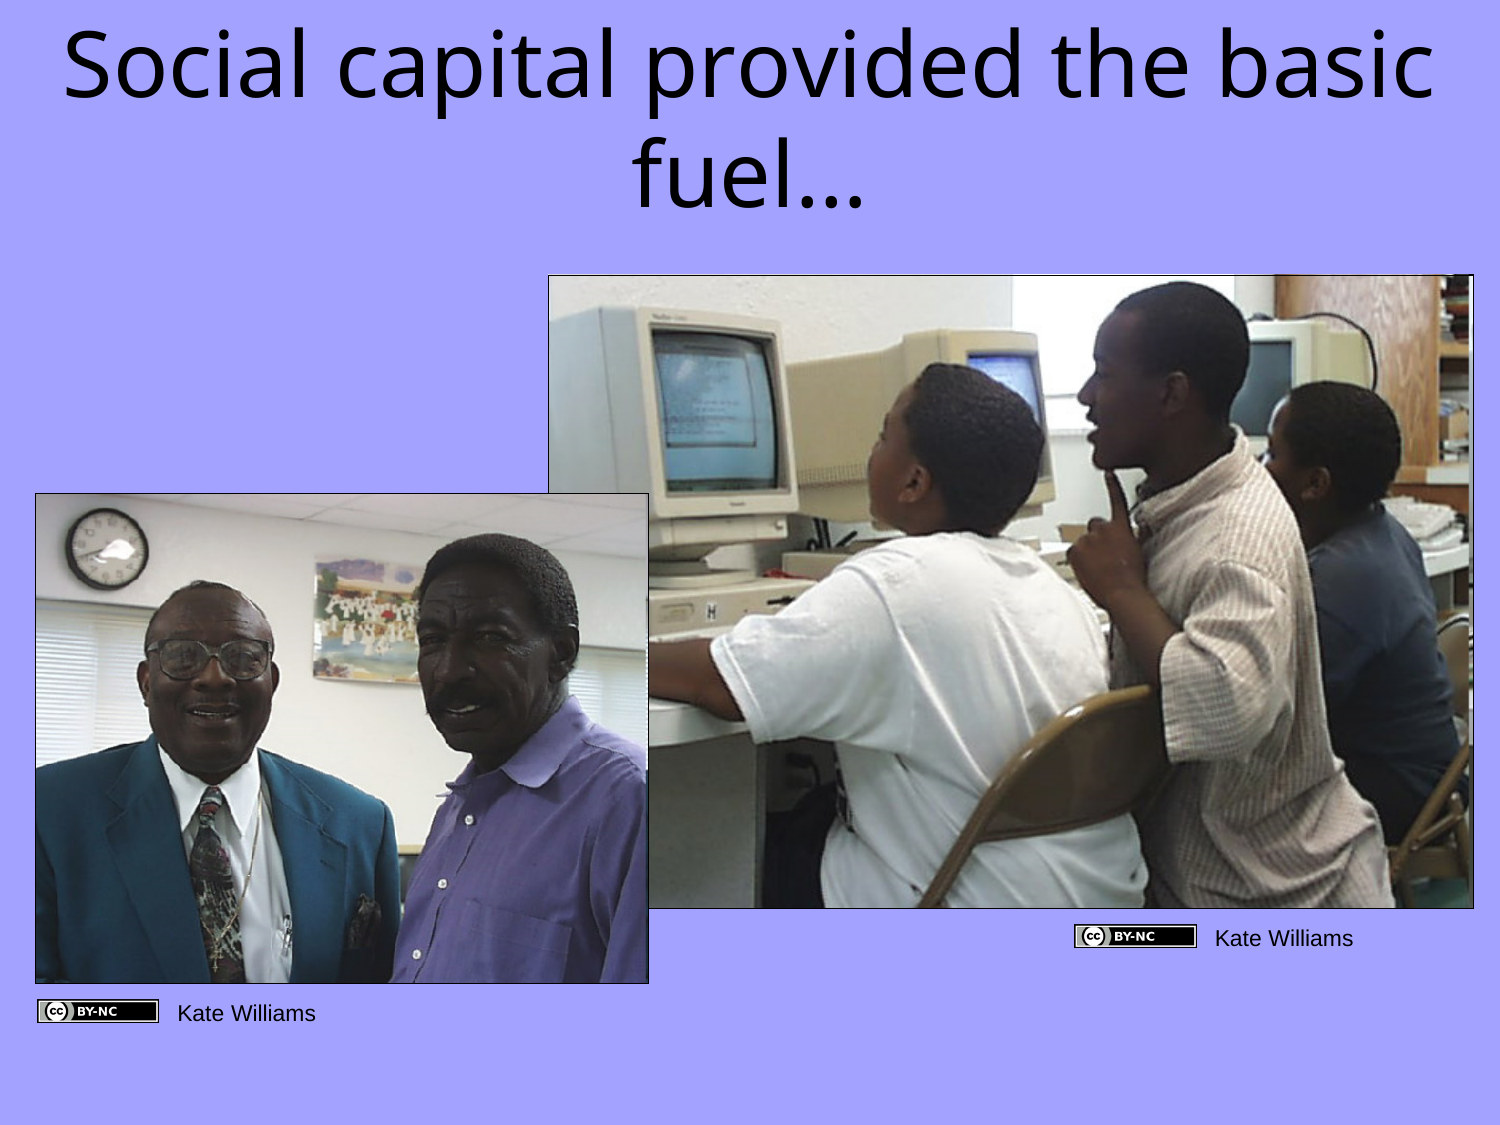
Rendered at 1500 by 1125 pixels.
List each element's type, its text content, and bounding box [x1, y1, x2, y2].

picture [1074, 924, 1197, 948]
text_box Kate Williams [162, 987, 438, 1038]
picture [37, 999, 159, 1023]
title Social capital provided the basic fuel… [0, 0, 1500, 344]
picture [35, 344, 1474, 984]
text_box Kate Williams [1199, 912, 1475, 963]
